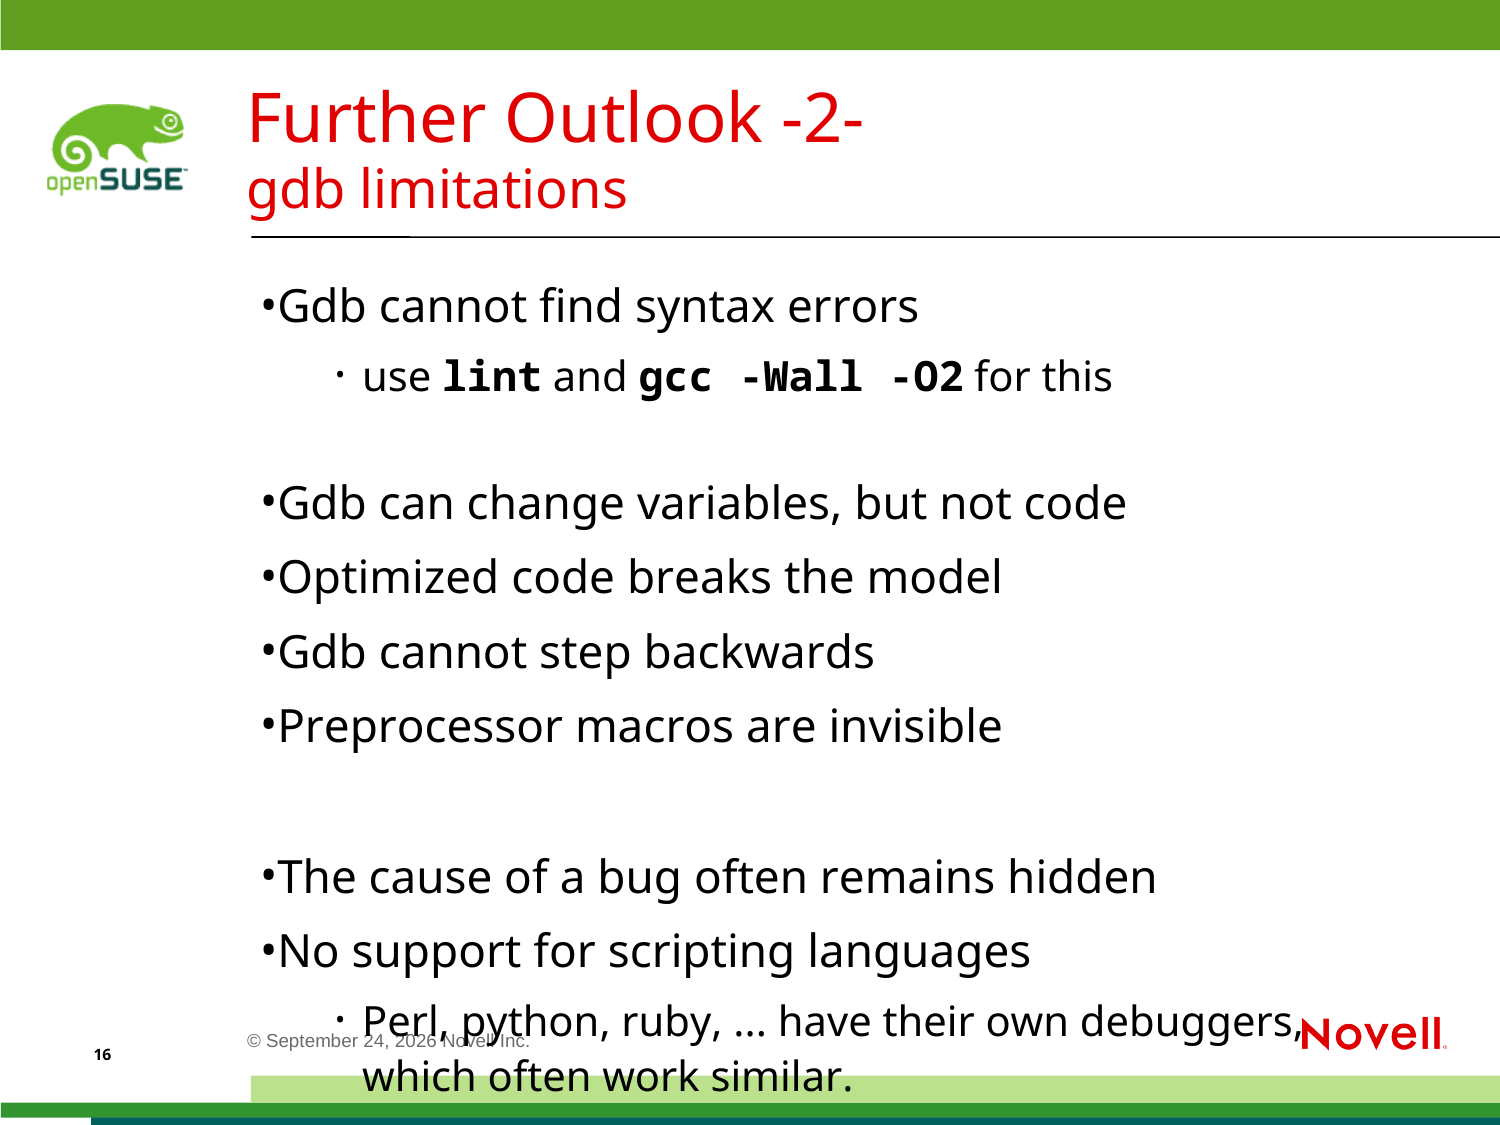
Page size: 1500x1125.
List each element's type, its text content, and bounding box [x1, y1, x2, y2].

list Gdb cannot find syntax errors use lint and gcc -Wall -O2 for this Gdb can change variables, but not code Optimized code breaks the model Gdb cannot step backwards Preprocessor macros are invisible The cause of a bug often remains hidden No support for scripting languages Perl, python, ruby, ... have their own debuggers, which often work similar. [245, 267, 1439, 1011]
picture [47, 104, 188, 197]
picture [1295, 1011, 1453, 1056]
title Further Outlook -2- gdb limitations [246, 60, 1409, 239]
